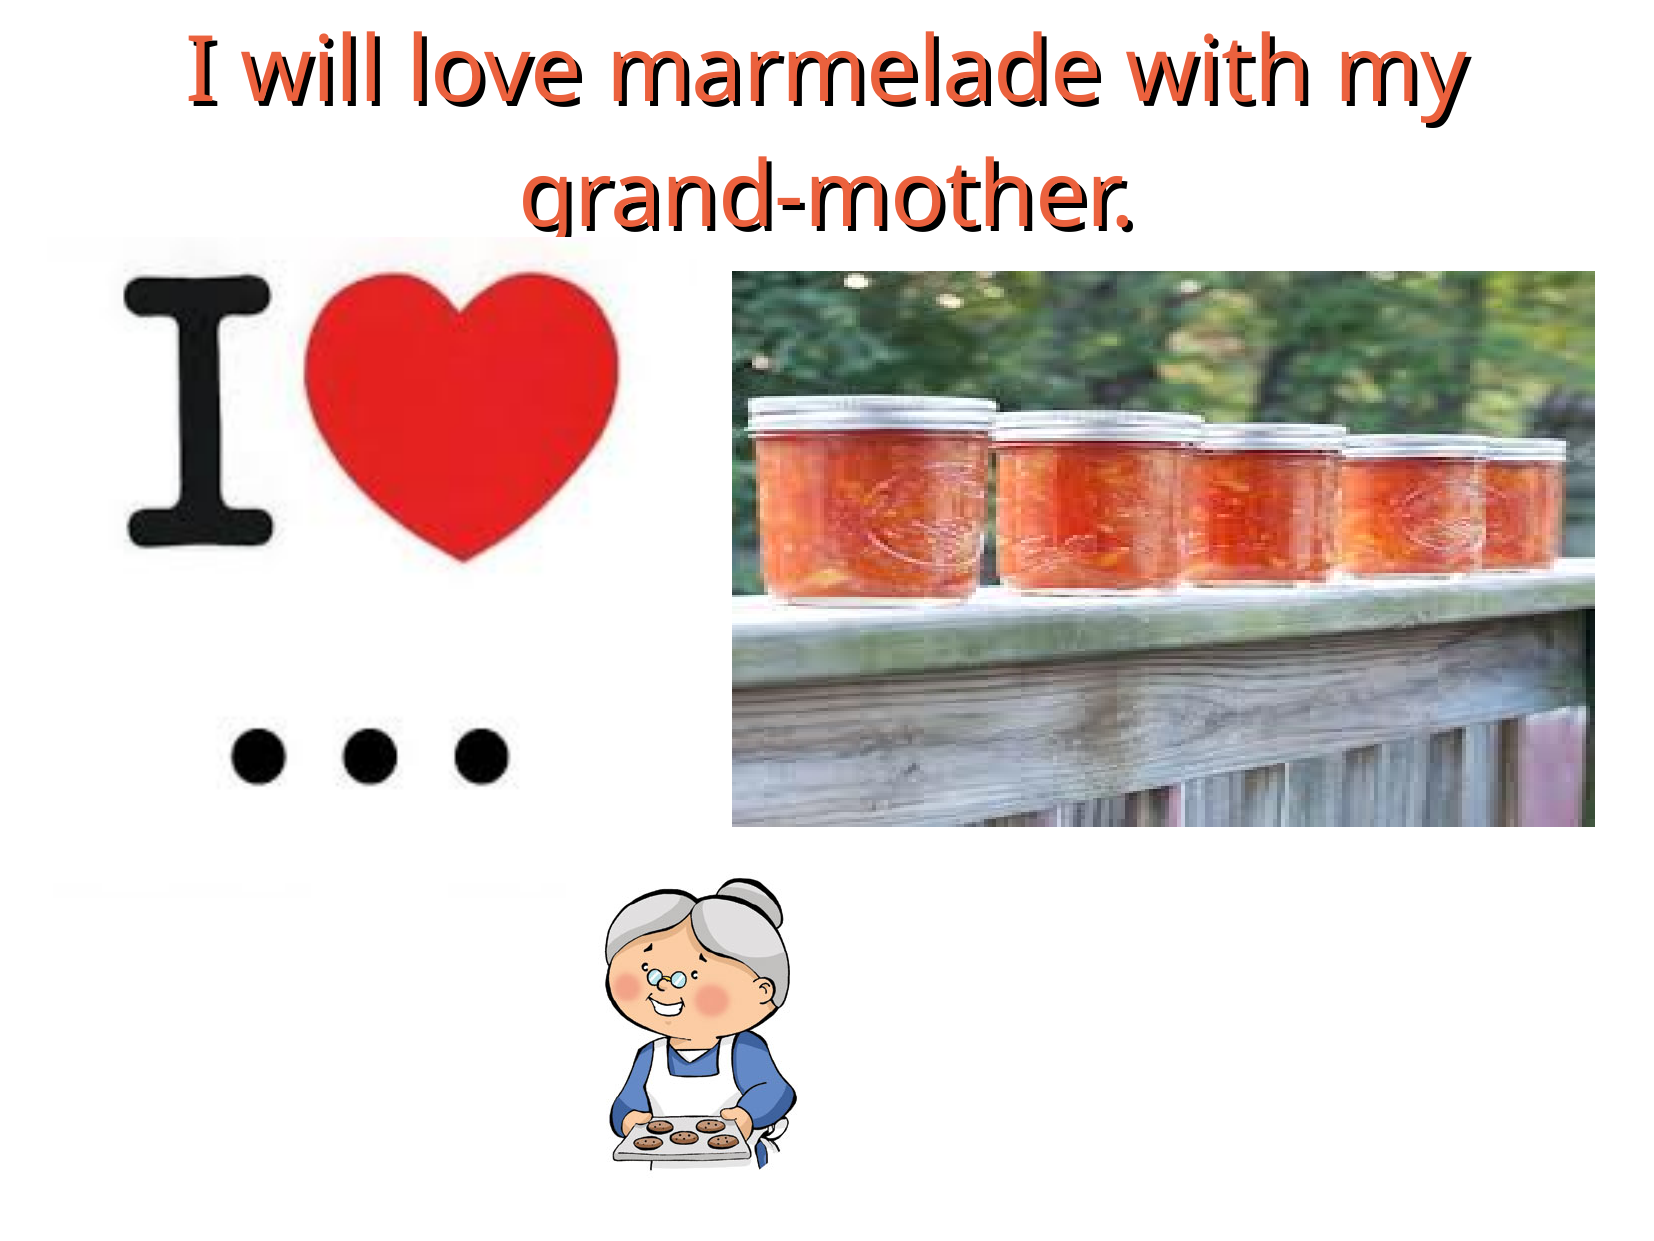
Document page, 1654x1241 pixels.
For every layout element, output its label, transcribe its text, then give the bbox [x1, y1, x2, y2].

title I will love marmelade with my grand-mother. [82, 25, 1571, 233]
picture [32, 237, 816, 1193]
picture [732, 271, 1595, 827]
